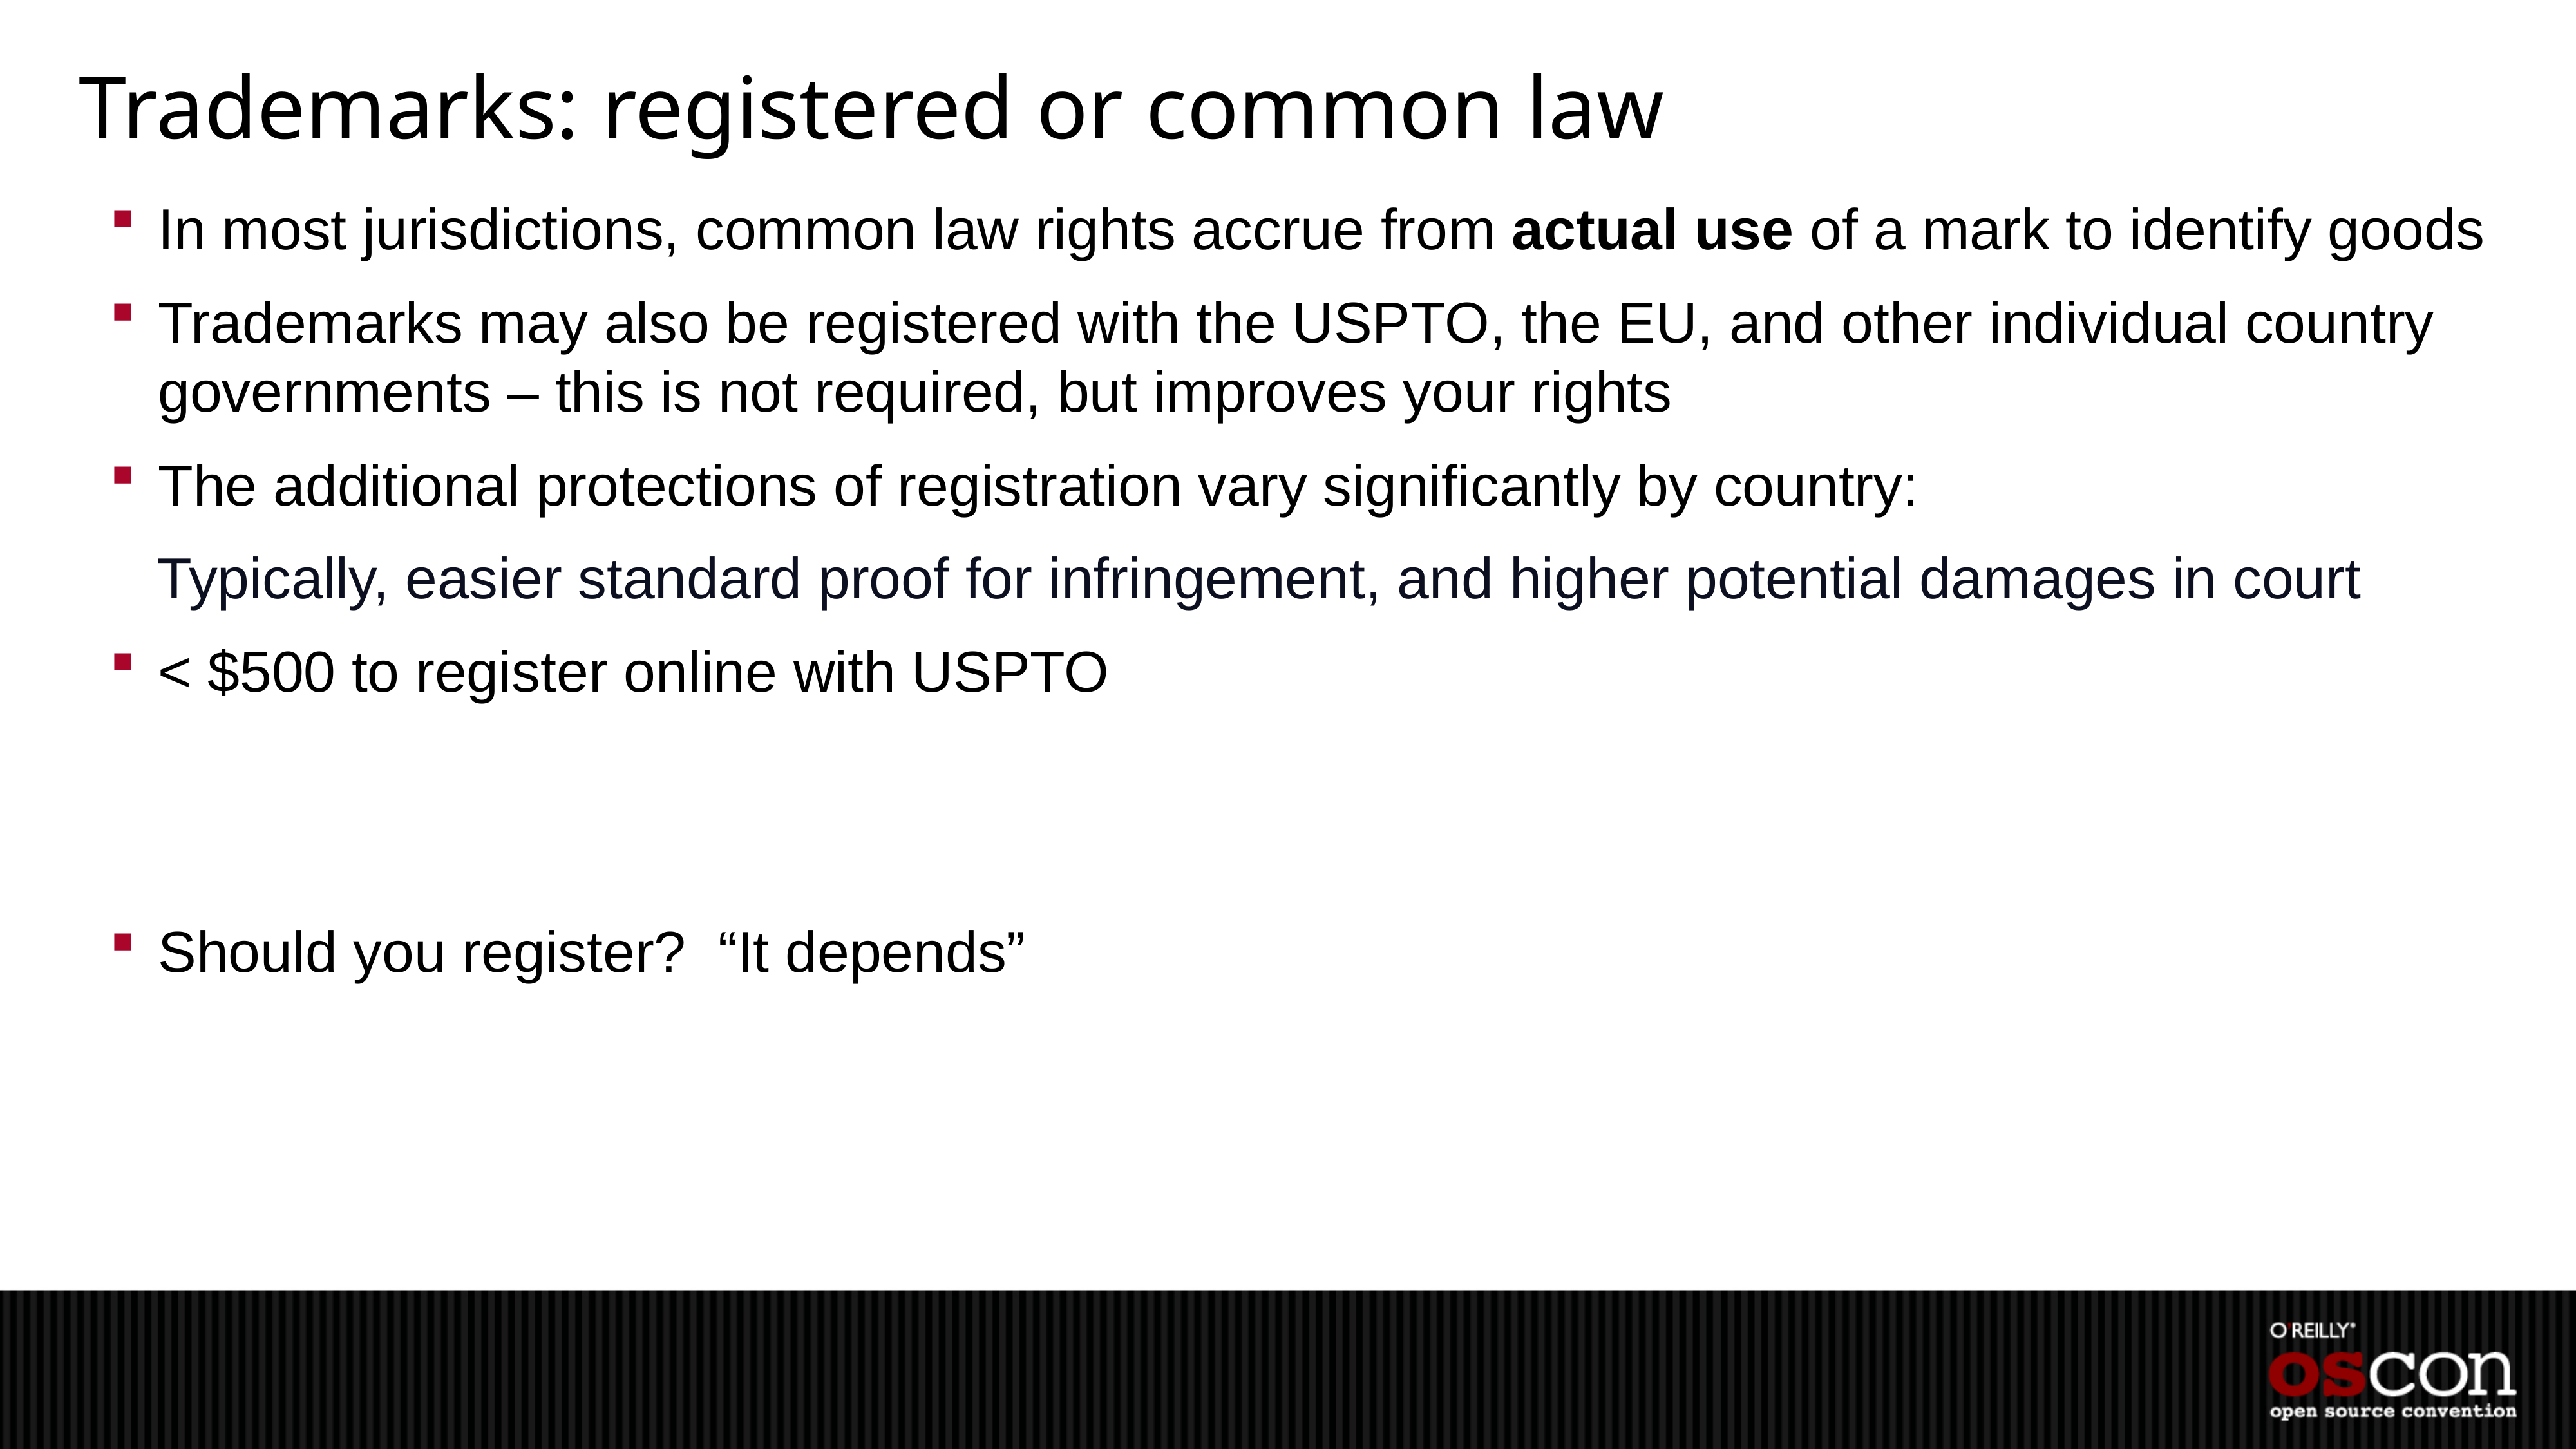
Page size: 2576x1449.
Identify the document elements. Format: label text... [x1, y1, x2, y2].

picture [0, 0, 2576, 1449]
list In most jurisdictions, common law rights accrue from actual use of a mark to identify goods Trademarks may also be registered with the USPTO, the EU, and other individual country governments – this is not required, but improves your rights The additional protections of registration vary significantly by country: Typically, easier standard proof for infringement, and higher potential damages in court < $500 to register online with USPTO Should you register? “It depends” [76, 191, 2505, 1449]
title Trademarks: registered or common law [73, 17, 2503, 192]
